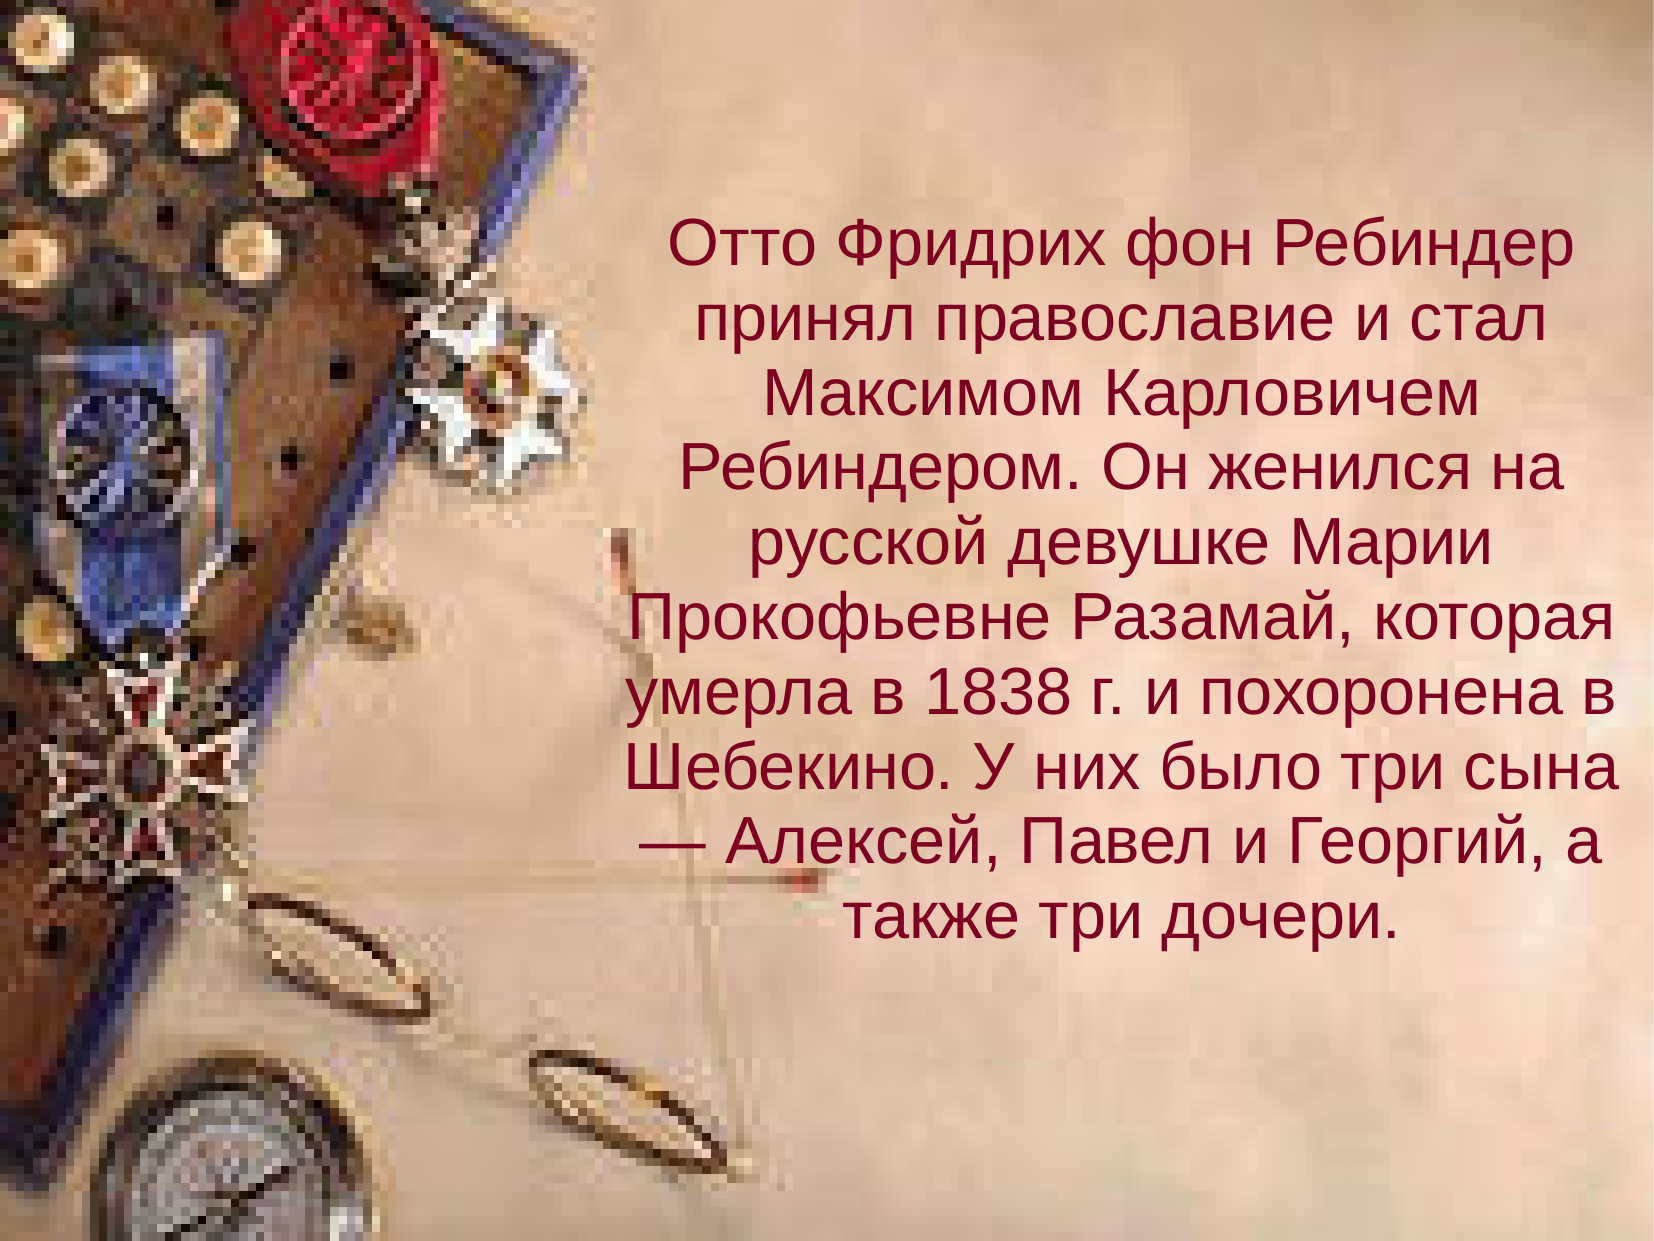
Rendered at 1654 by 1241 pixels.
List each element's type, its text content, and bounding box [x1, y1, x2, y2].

subtitle Отто Фридрих фон Ребиндер принял православие и стал Максимом Карловичем Ребиндером. Он женился на русской девушке Марии Прокофьевне Разамай, которая умерла в 1838 г. и похоронена в Шебекино. У них было три сына — Алексей, Павел и Георгий, а также три дочери. [620, 49, 1625, 1109]
picture [0, 0, 1654, 1241]
